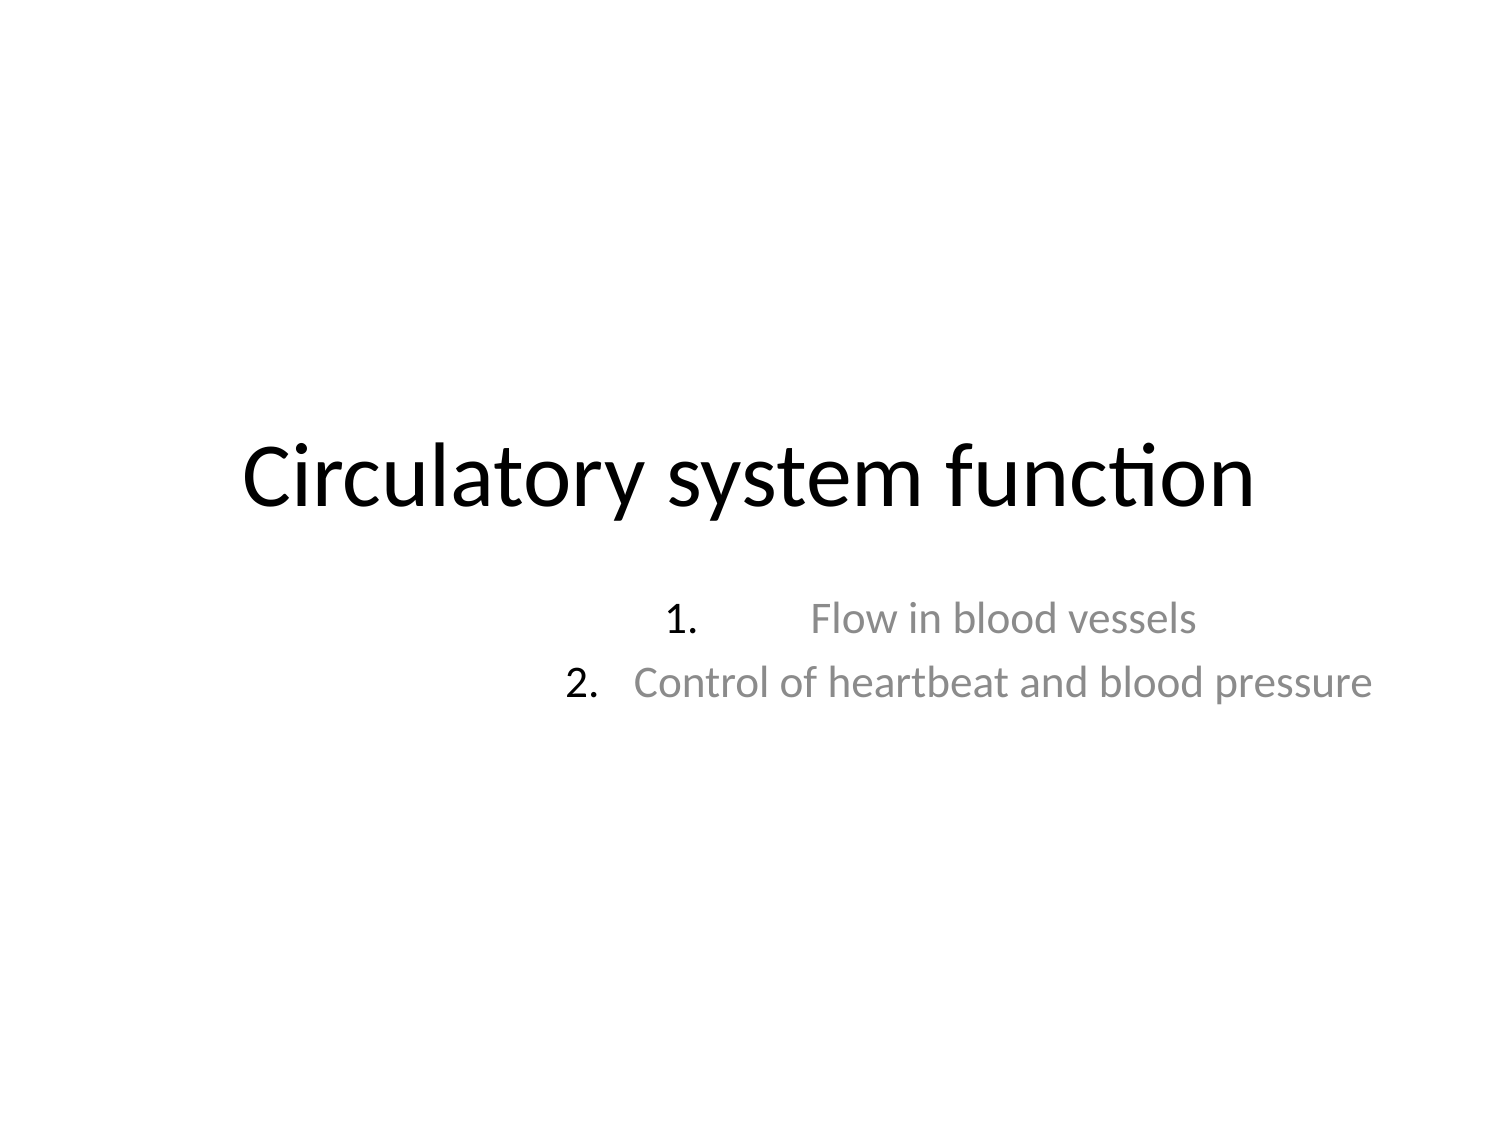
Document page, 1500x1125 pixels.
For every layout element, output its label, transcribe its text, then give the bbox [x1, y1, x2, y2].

title Circulatory system function [112, 349, 1388, 591]
subtitle Flow in blood vessels Control of heartbeat and blood pressure [550, 580, 1390, 762]
